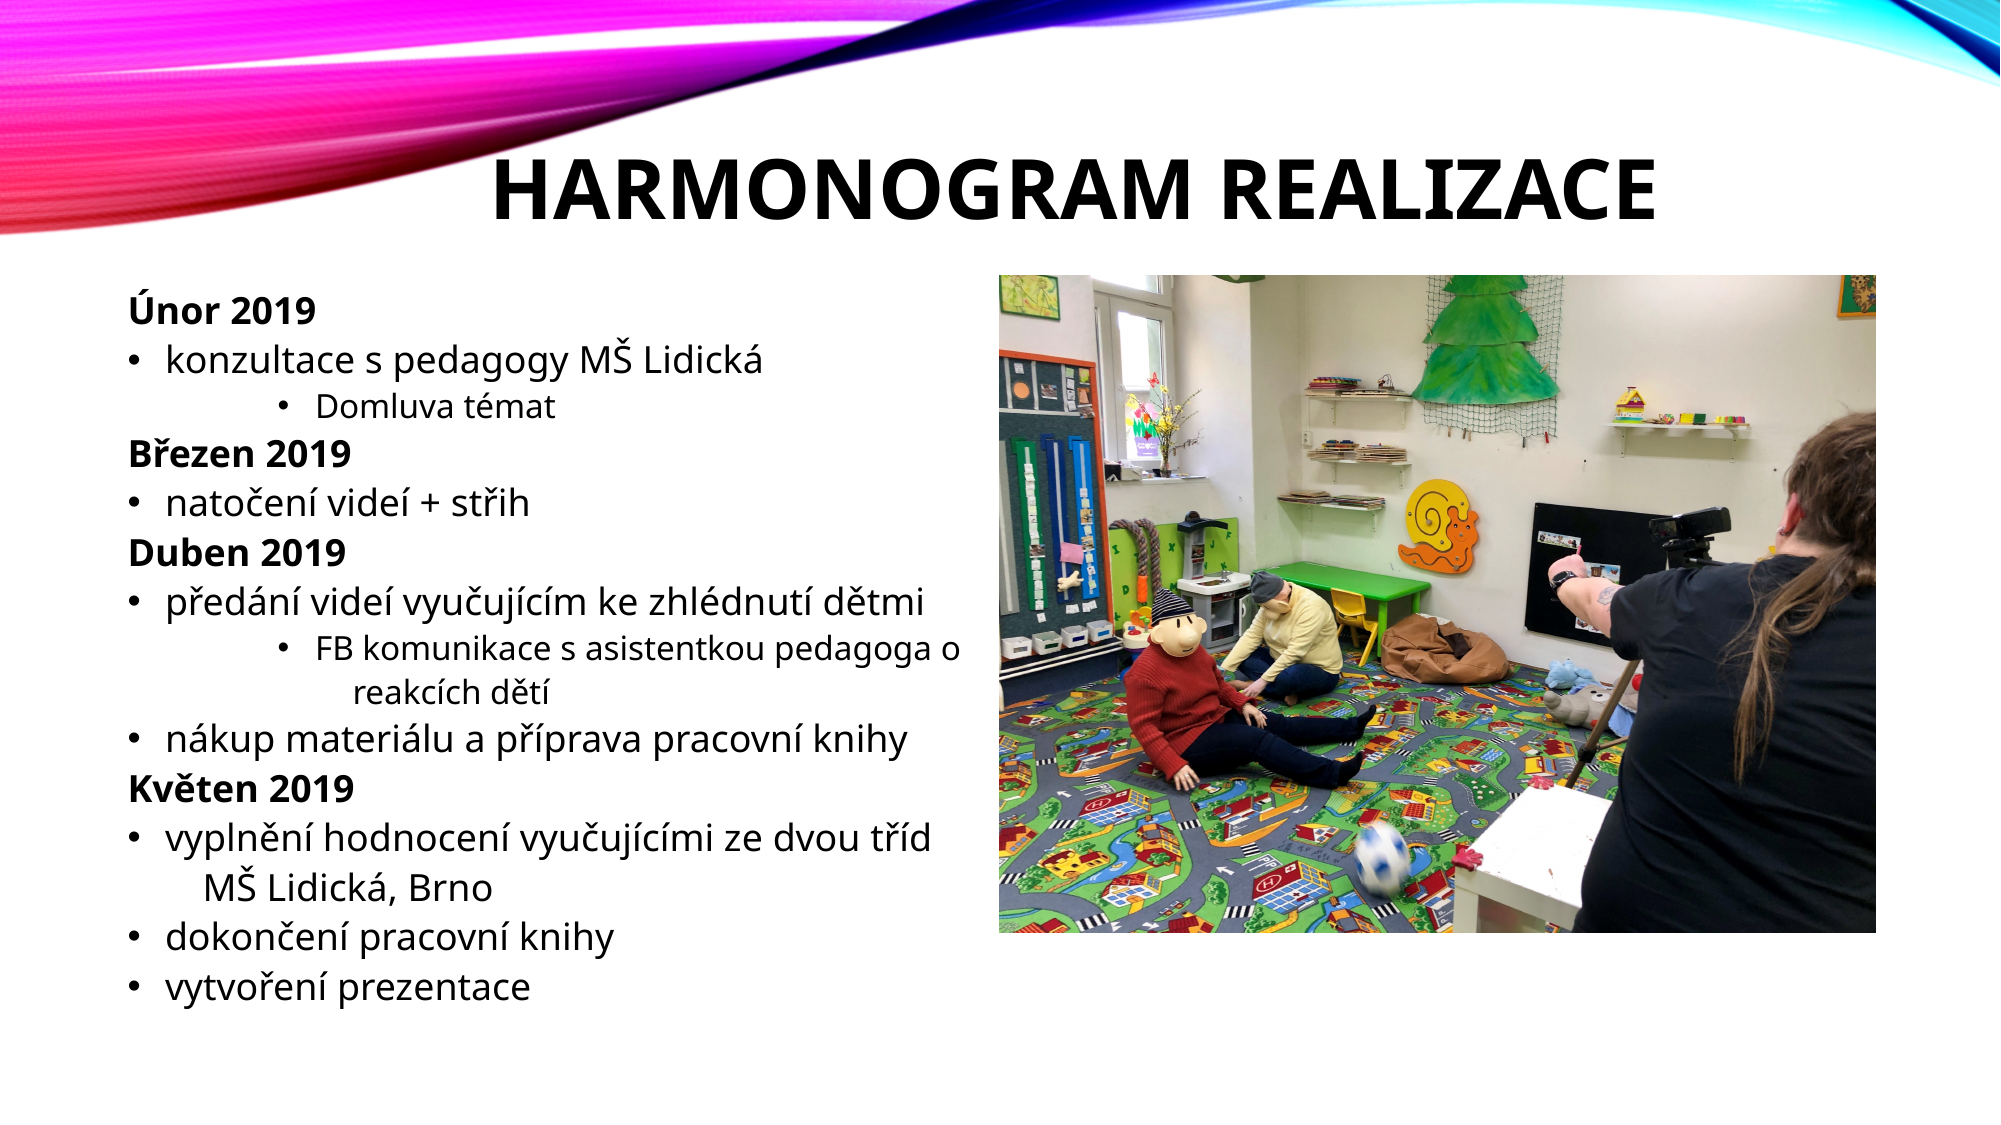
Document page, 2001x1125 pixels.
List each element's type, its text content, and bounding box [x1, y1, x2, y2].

list Únor 2019 konzultace s pedagogy MŠ Lidická Domluva témat Březen 2019 natočení videí + střih Duben 2019 předání videí vyučujícím ke zhlédnutí dětmi FB komunikace s asistentkou pedagoga o reakcích dětí nákup materiálu a příprava pracovní knihy Květen 2019 vyplnění hodnocení vyučujícími ze dvou tříd MŠ Lidická, Brno dokončení pracovní knihy vytvoření prezentace [112, 275, 988, 1021]
title Harmonogram realizace [474, 125, 1888, 260]
picture [999, 275, 1876, 933]
